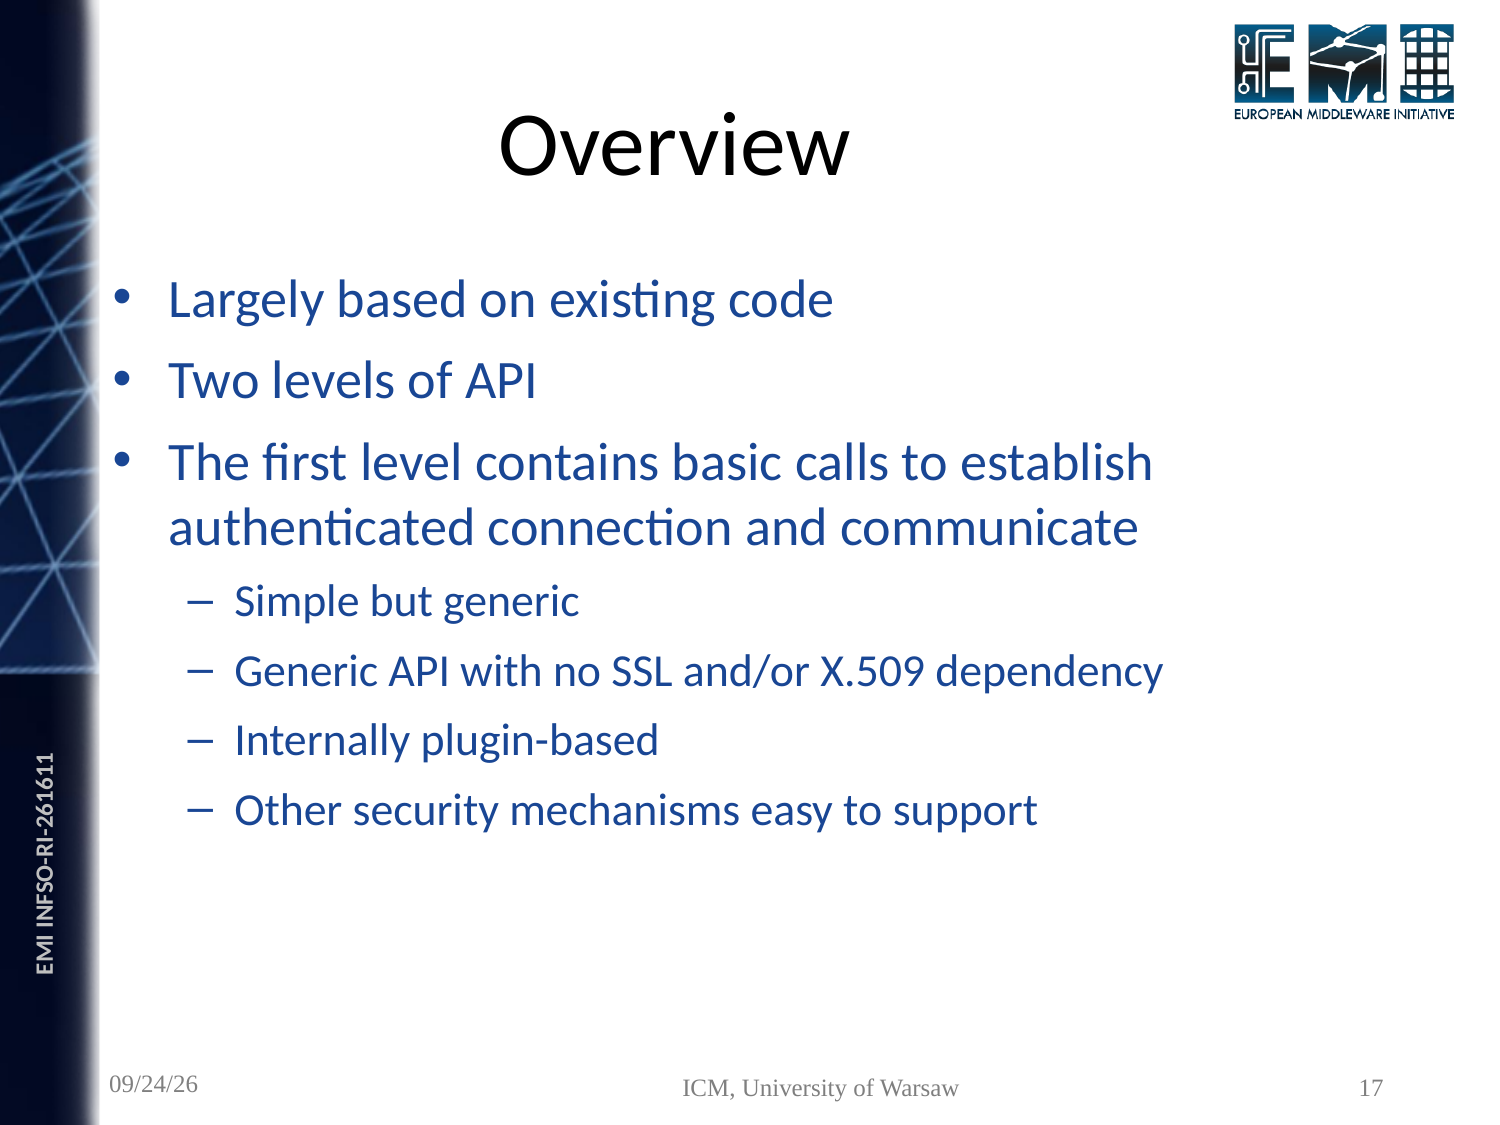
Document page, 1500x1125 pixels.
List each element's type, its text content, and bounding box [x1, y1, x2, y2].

list Largely based on existing code Two levels of API The first level contains basic calls to establish authenticated connection and communicate Simple but generic Generic API with no SSL and/or X.509 dependency Internally plugin-based Other security mechanisms easy to support [112, 263, 1425, 1006]
picture [1185, 8, 1500, 140]
picture [0, 0, 111, 1125]
title Overview [112, 44, 1238, 233]
